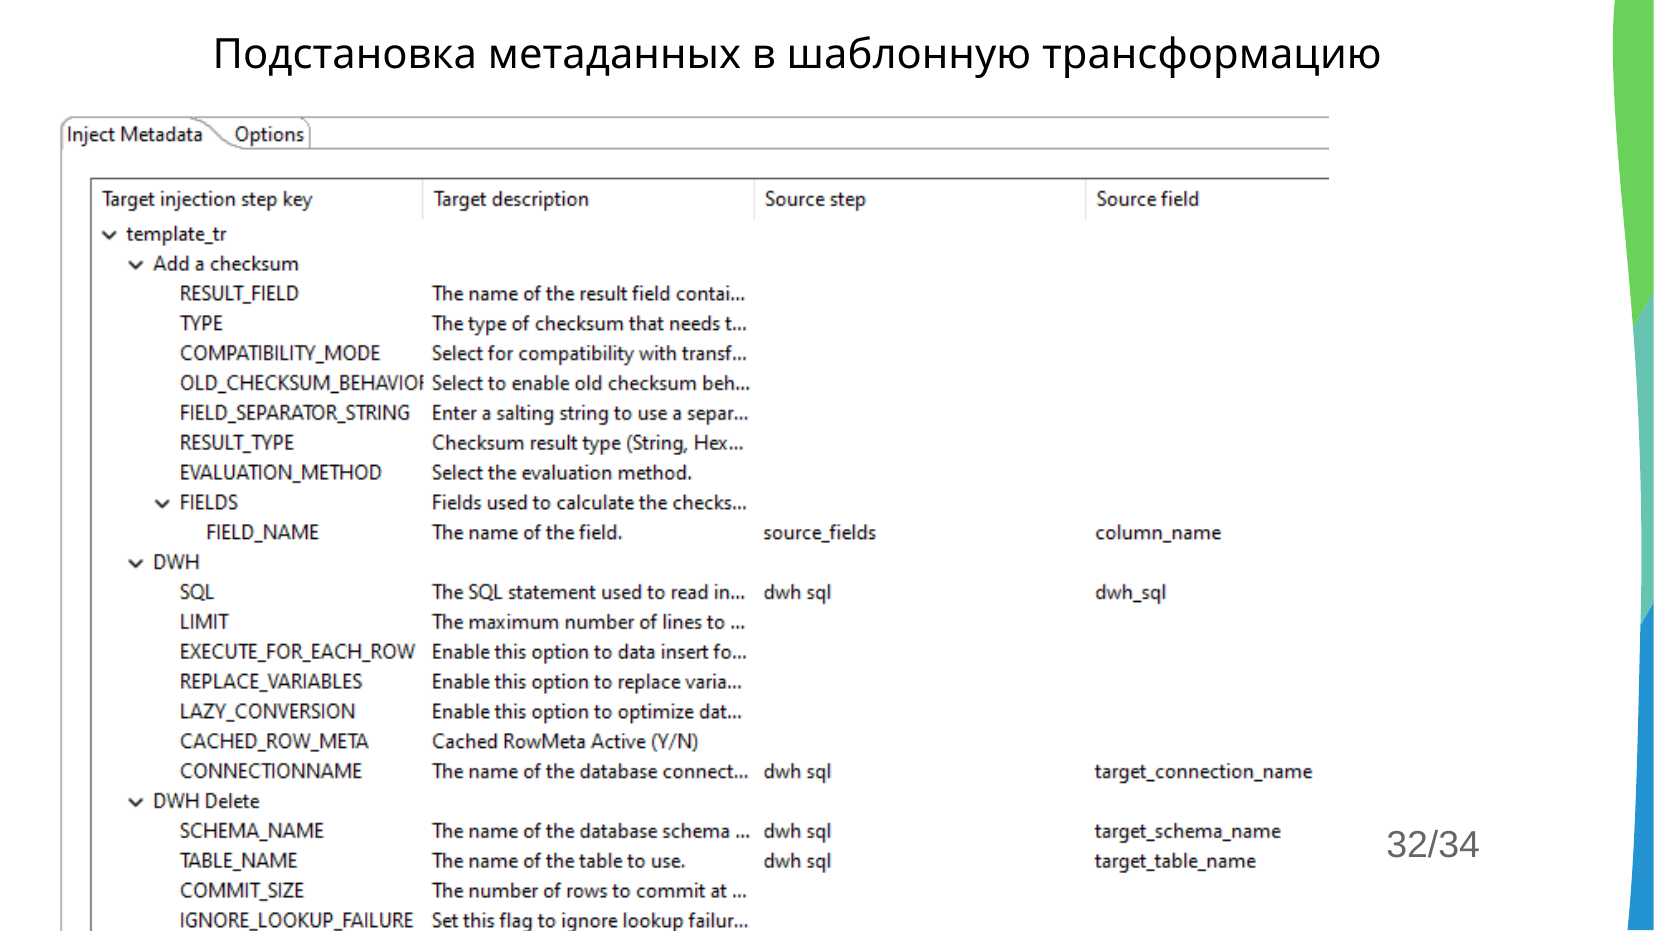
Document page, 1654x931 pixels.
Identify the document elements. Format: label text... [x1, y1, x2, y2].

text_box <номер>/34 [1380, 815, 1616, 873]
title Подстановка метаданных в шаблонную трансформацию [88, 0, 1506, 119]
picture [49, 110, 1329, 931]
